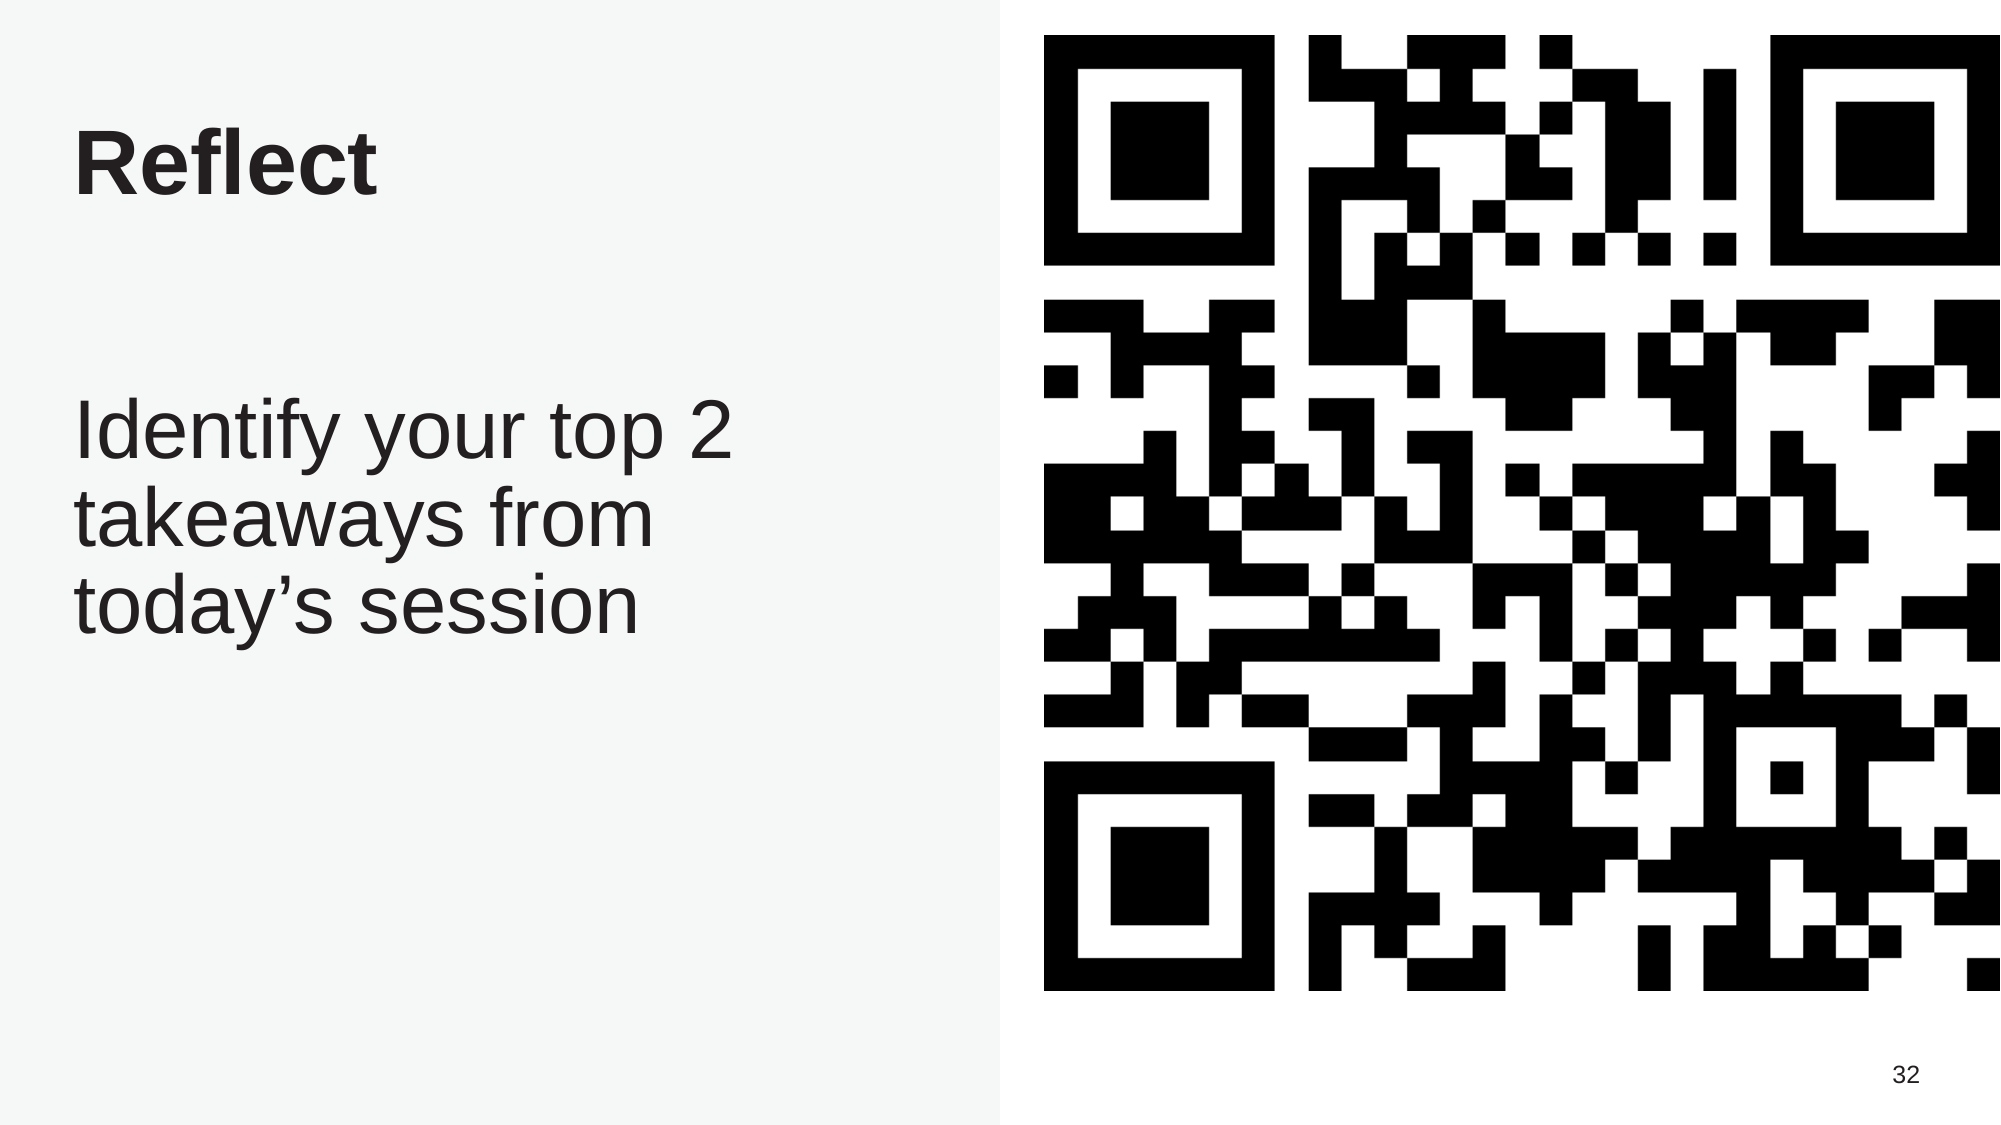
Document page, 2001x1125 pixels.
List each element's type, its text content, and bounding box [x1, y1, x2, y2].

picture [1044, 35, 2000, 991]
title Reflect Identify your top 2 takeaways from today’s session [58, 117, 864, 784]
